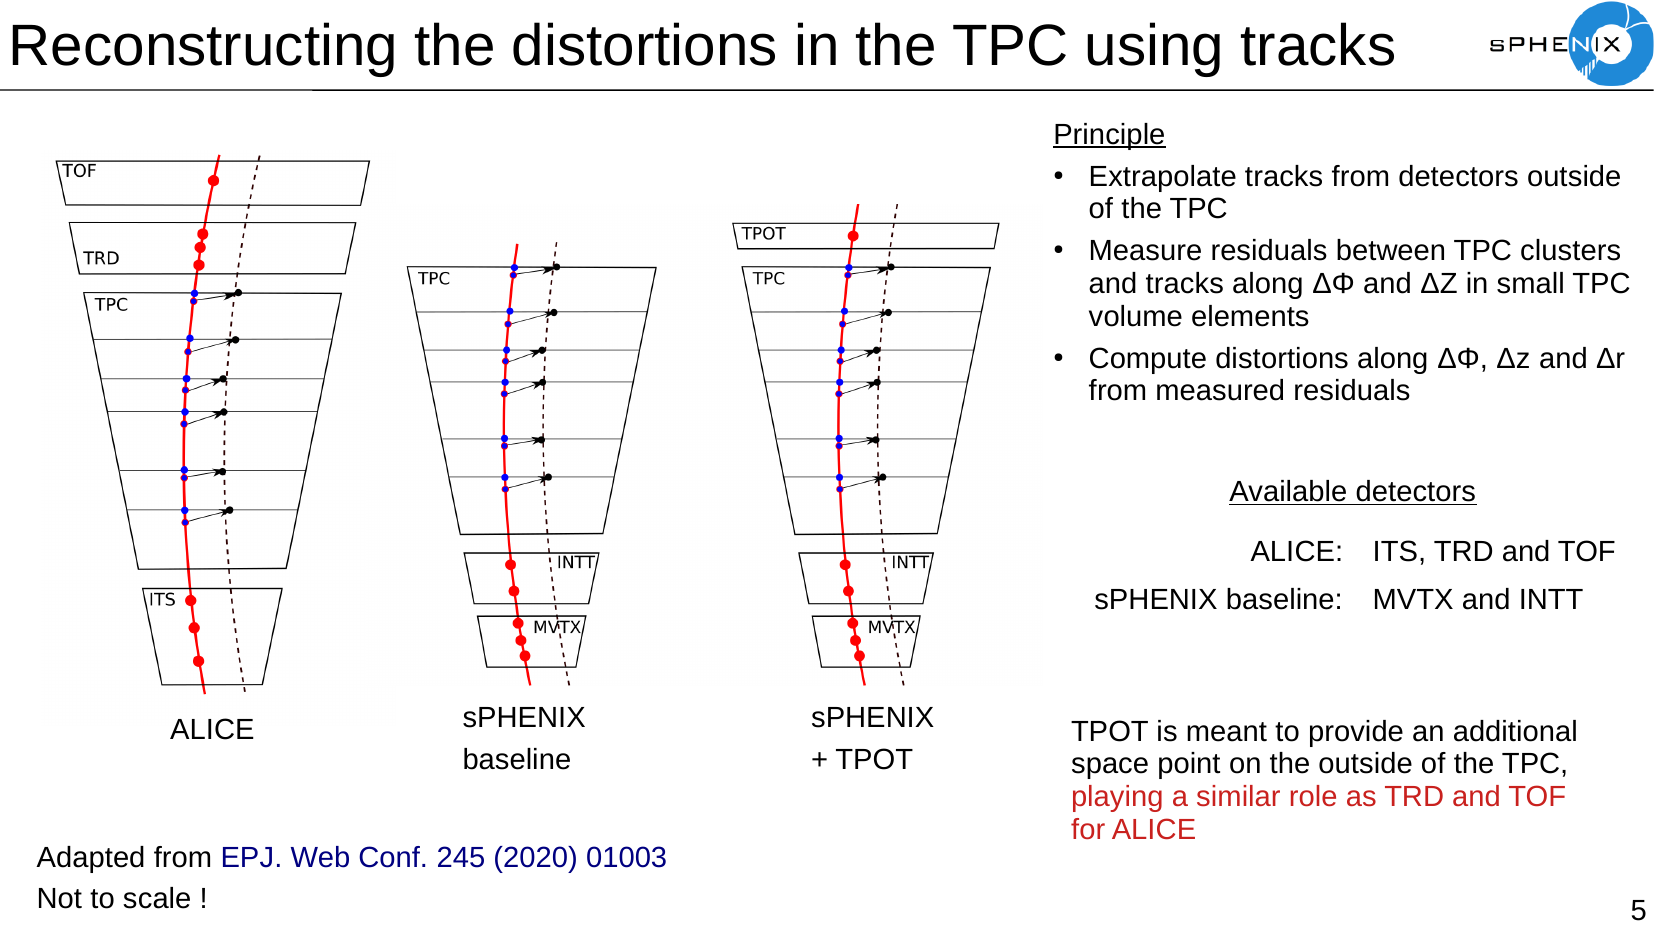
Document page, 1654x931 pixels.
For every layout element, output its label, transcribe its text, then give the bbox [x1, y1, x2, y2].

text_box ALICE [155, 705, 270, 754]
text_box Adapted from EPJ. Web Conf. 245 (2020) 01003 Not to scale ! [21, 833, 692, 923]
title Reconstructing the distortions in the TPC using tracks [0, 0, 1654, 91]
picture [41, 150, 1043, 726]
table_header ALICE: [1049, 528, 1358, 575]
text_box TPOT is meant to provide an additional space point on the outside of the TPC, playing a similar role as TRD and TOF for ALICE [1056, 707, 1621, 854]
text_box Available detectors [1214, 468, 1492, 516]
table_cell sPHENIX baseline: [1049, 576, 1358, 623]
text_box Principle Extrapolate tracks from detectors outside of the TPC Measure residuals between TPC clusters and tracks along ΔΦ and ΔZ in small TPC volume elements Compute distortions along ΔΦ, Δz and Δr from measured residuals [1038, 110, 1654, 415]
text_box sPHENIX baseline [447, 693, 601, 784]
table_header ITS, TRD and TOF [1359, 528, 1633, 575]
table_cell MVTX and INTT [1359, 576, 1633, 623]
text_box sPHENIX + TPOT [796, 693, 950, 784]
